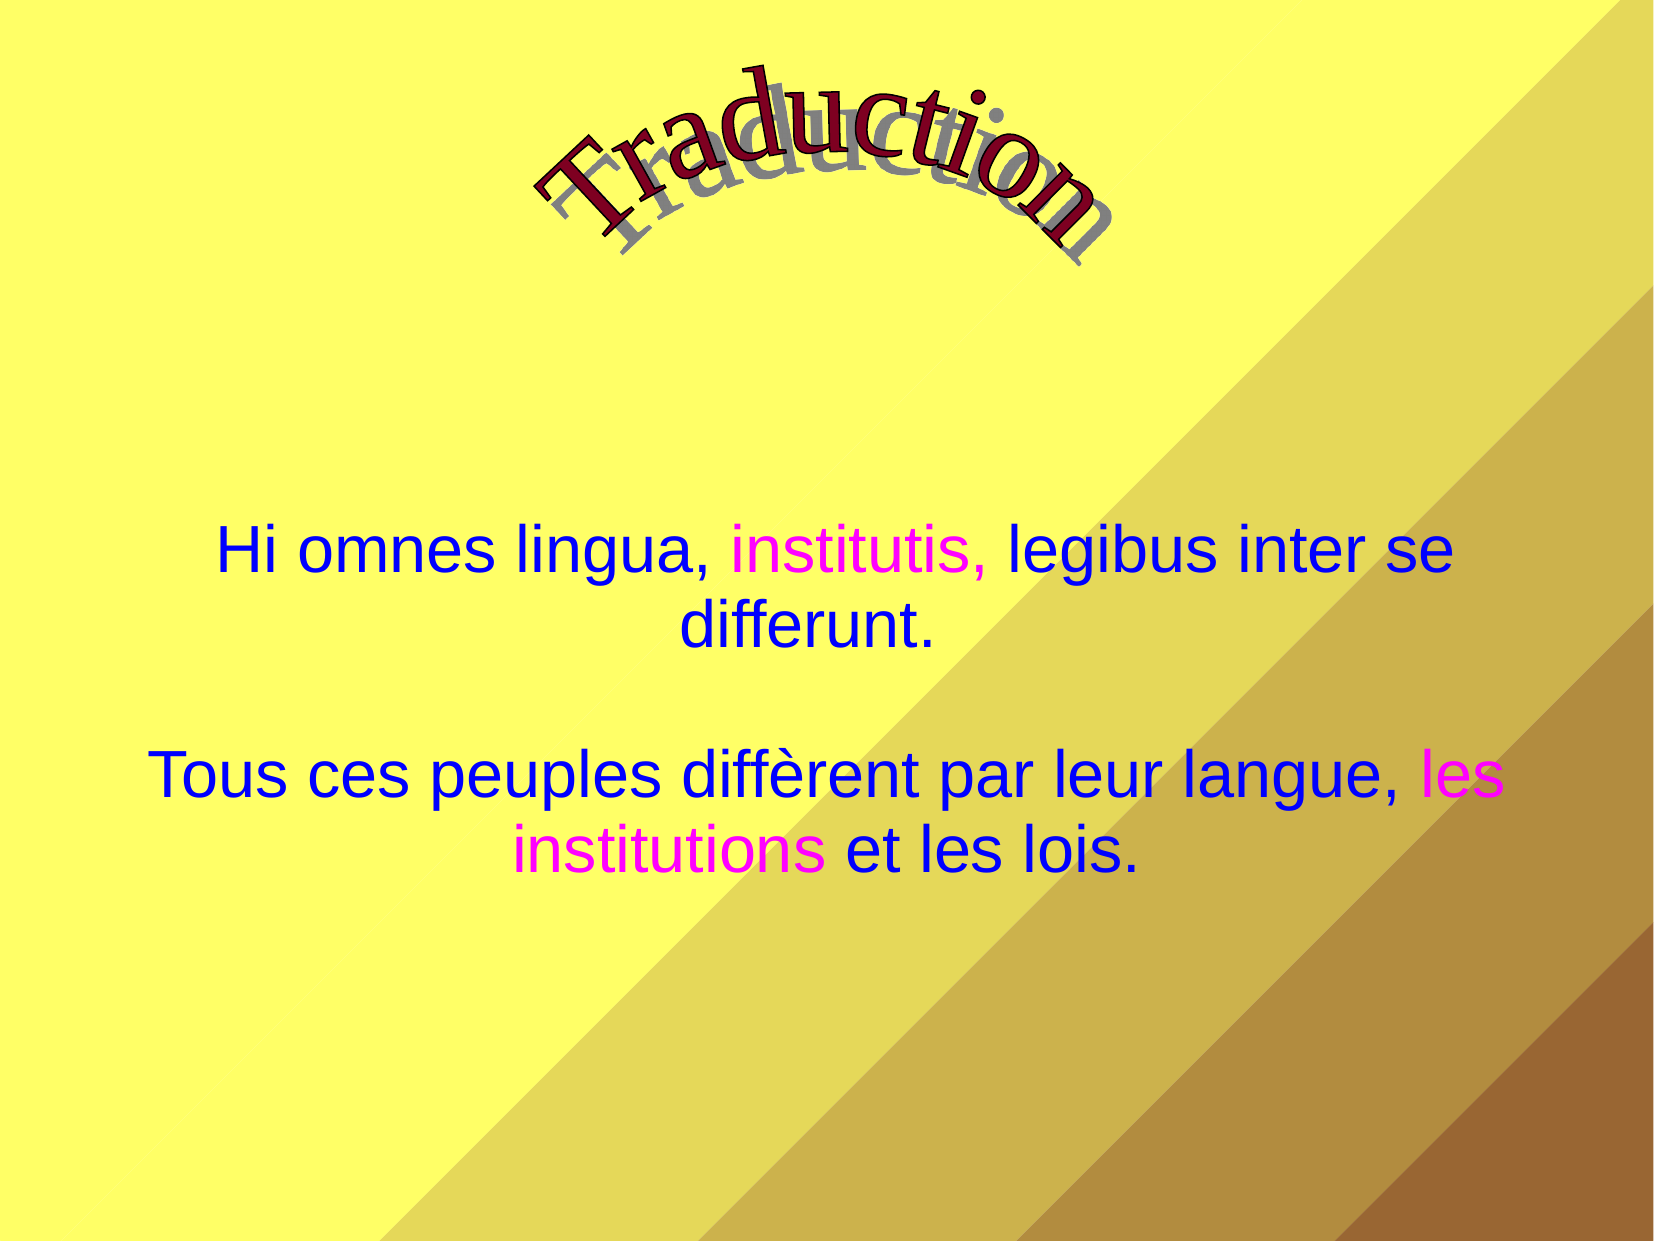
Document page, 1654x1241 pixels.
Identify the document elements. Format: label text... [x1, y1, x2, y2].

text_box Traduction [978, 134, 1039, 198]
subtitle Hi omnes lingua, institutis, legibus inter se differunt. Tous ces peuples diffèrent par leur langue, les institutions et les lois. [82, 290, 1571, 1109]
text_box Traduction [785, 91, 848, 154]
text_box Traduction [534, 135, 634, 237]
text_box Traduction [663, 113, 726, 179]
text_box Traduction [722, 65, 787, 161]
text_box Traduction [1018, 162, 1093, 248]
text_box Traduction [913, 90, 978, 178]
text_box Traduction [855, 94, 907, 157]
text_box Traduction [611, 128, 666, 202]
text_box Traduction [971, 90, 986, 105]
